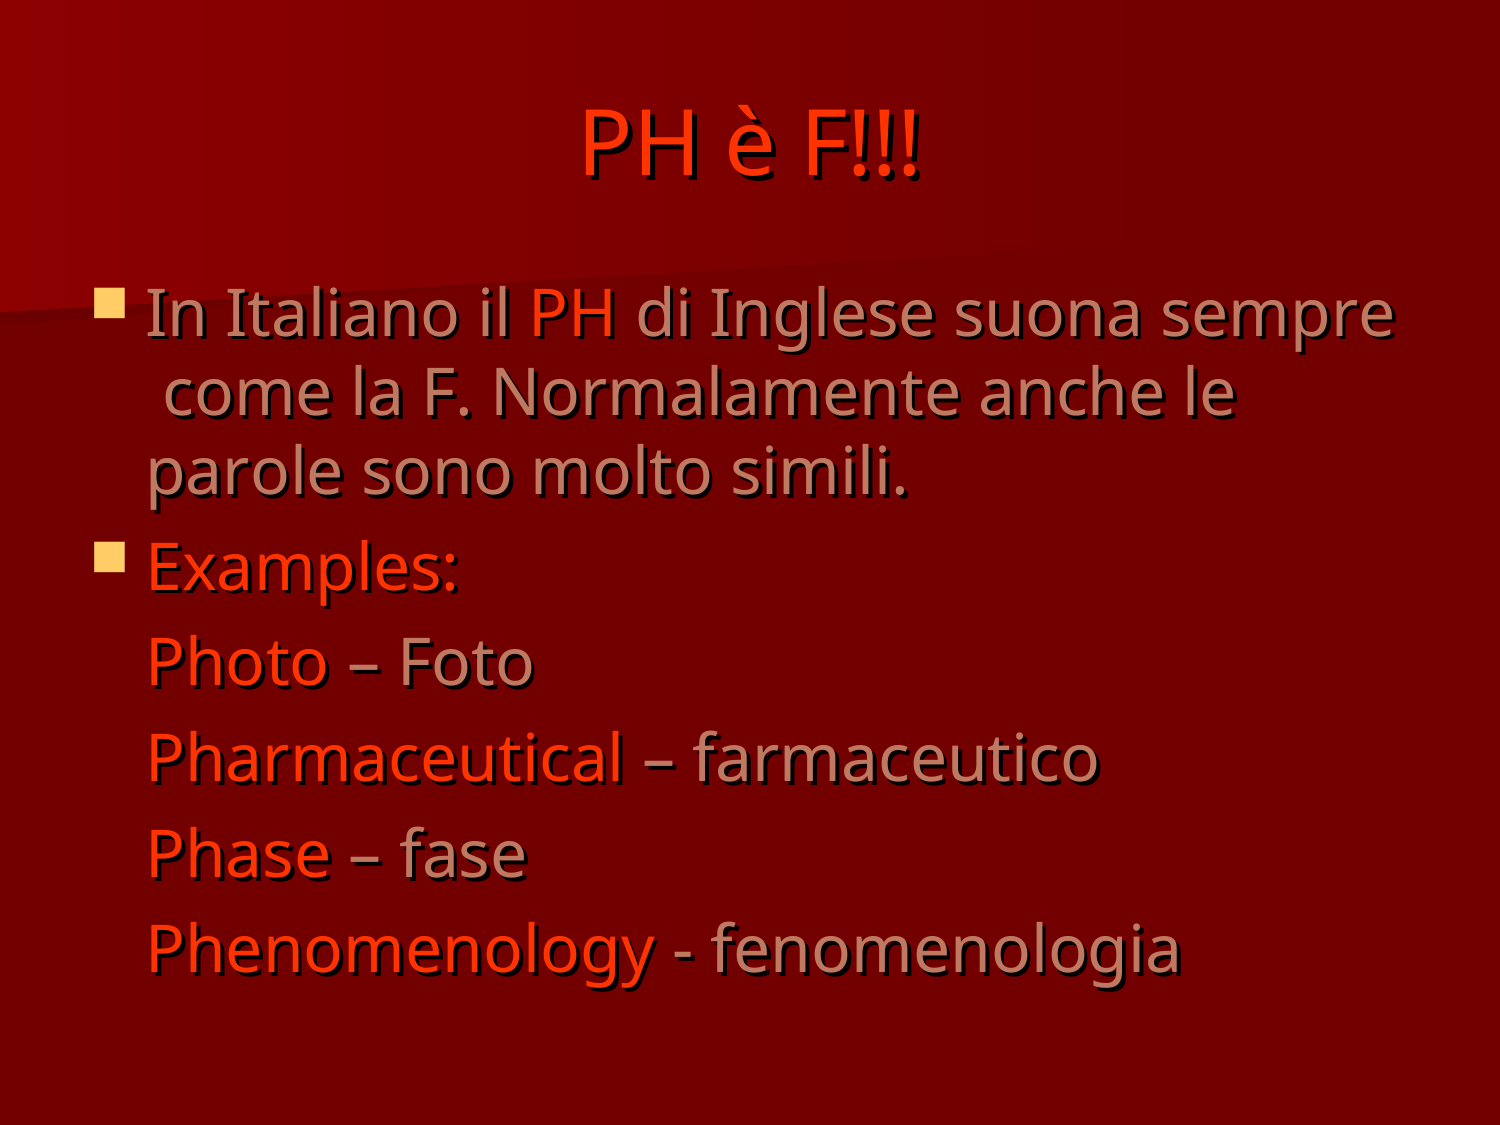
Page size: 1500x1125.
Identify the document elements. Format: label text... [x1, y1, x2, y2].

list In Italiano il PH di Inglese suona sempre come la F. Normalamente anche le parole sono molto simili. Examples: Photo – Foto Pharmaceutical – farmaceutico Phase – fase Phenomenology - fenomenologia [75, 262, 1426, 1000]
title PH è F!!! [75, 45, 1426, 233]
